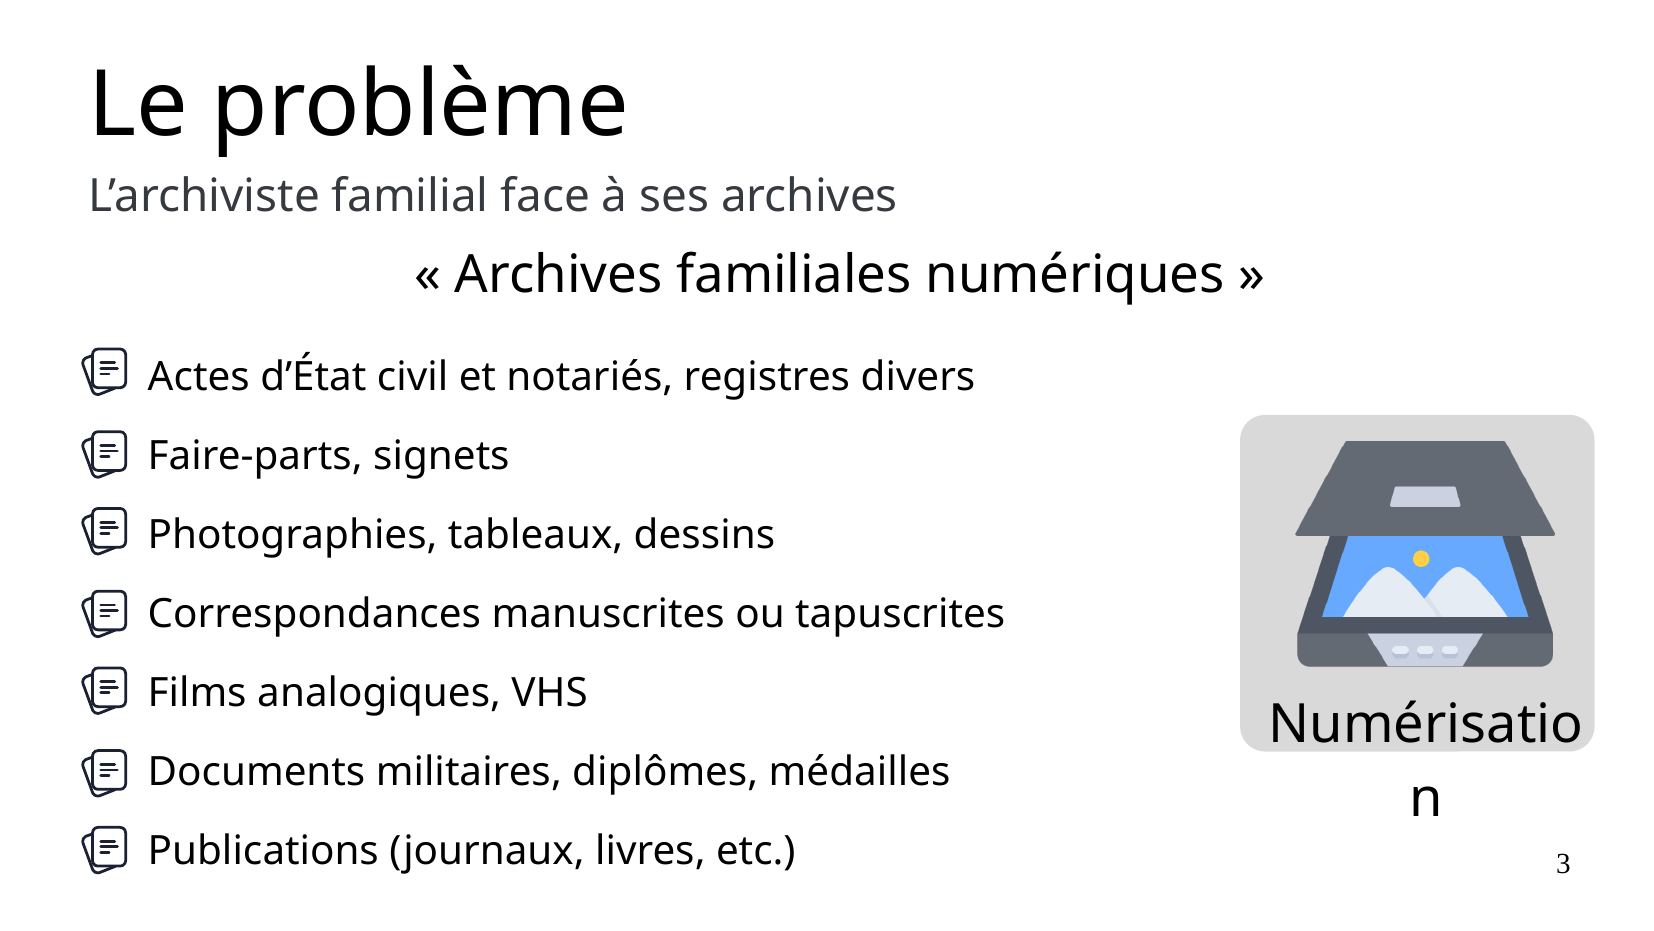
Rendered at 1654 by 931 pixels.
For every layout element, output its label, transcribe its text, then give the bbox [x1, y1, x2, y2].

picture [76, 743, 136, 803]
picture [1293, 422, 1557, 677]
picture [76, 341, 136, 401]
picture [76, 819, 136, 880]
picture [76, 583, 136, 643]
list « Archives familiales numériques » [354, 236, 1270, 325]
list Actes d’État civil et notariés, registres divers Faire-parts, signets Photographies, tableaux, dessins Correspondances manuscrites ou tapuscrites Films analogiques, VHS Documents militaires, diplômes, médailles Publications (journaux, livres, etc.) [147, 347, 1099, 887]
picture [76, 660, 136, 720]
picture [76, 424, 136, 484]
picture [76, 501, 136, 561]
title Le problème L’archiviste familial face à ses archives [88, 37, 1577, 193]
text_box [1240, 414, 1595, 677]
text_box Numérisation [1240, 677, 1613, 752]
